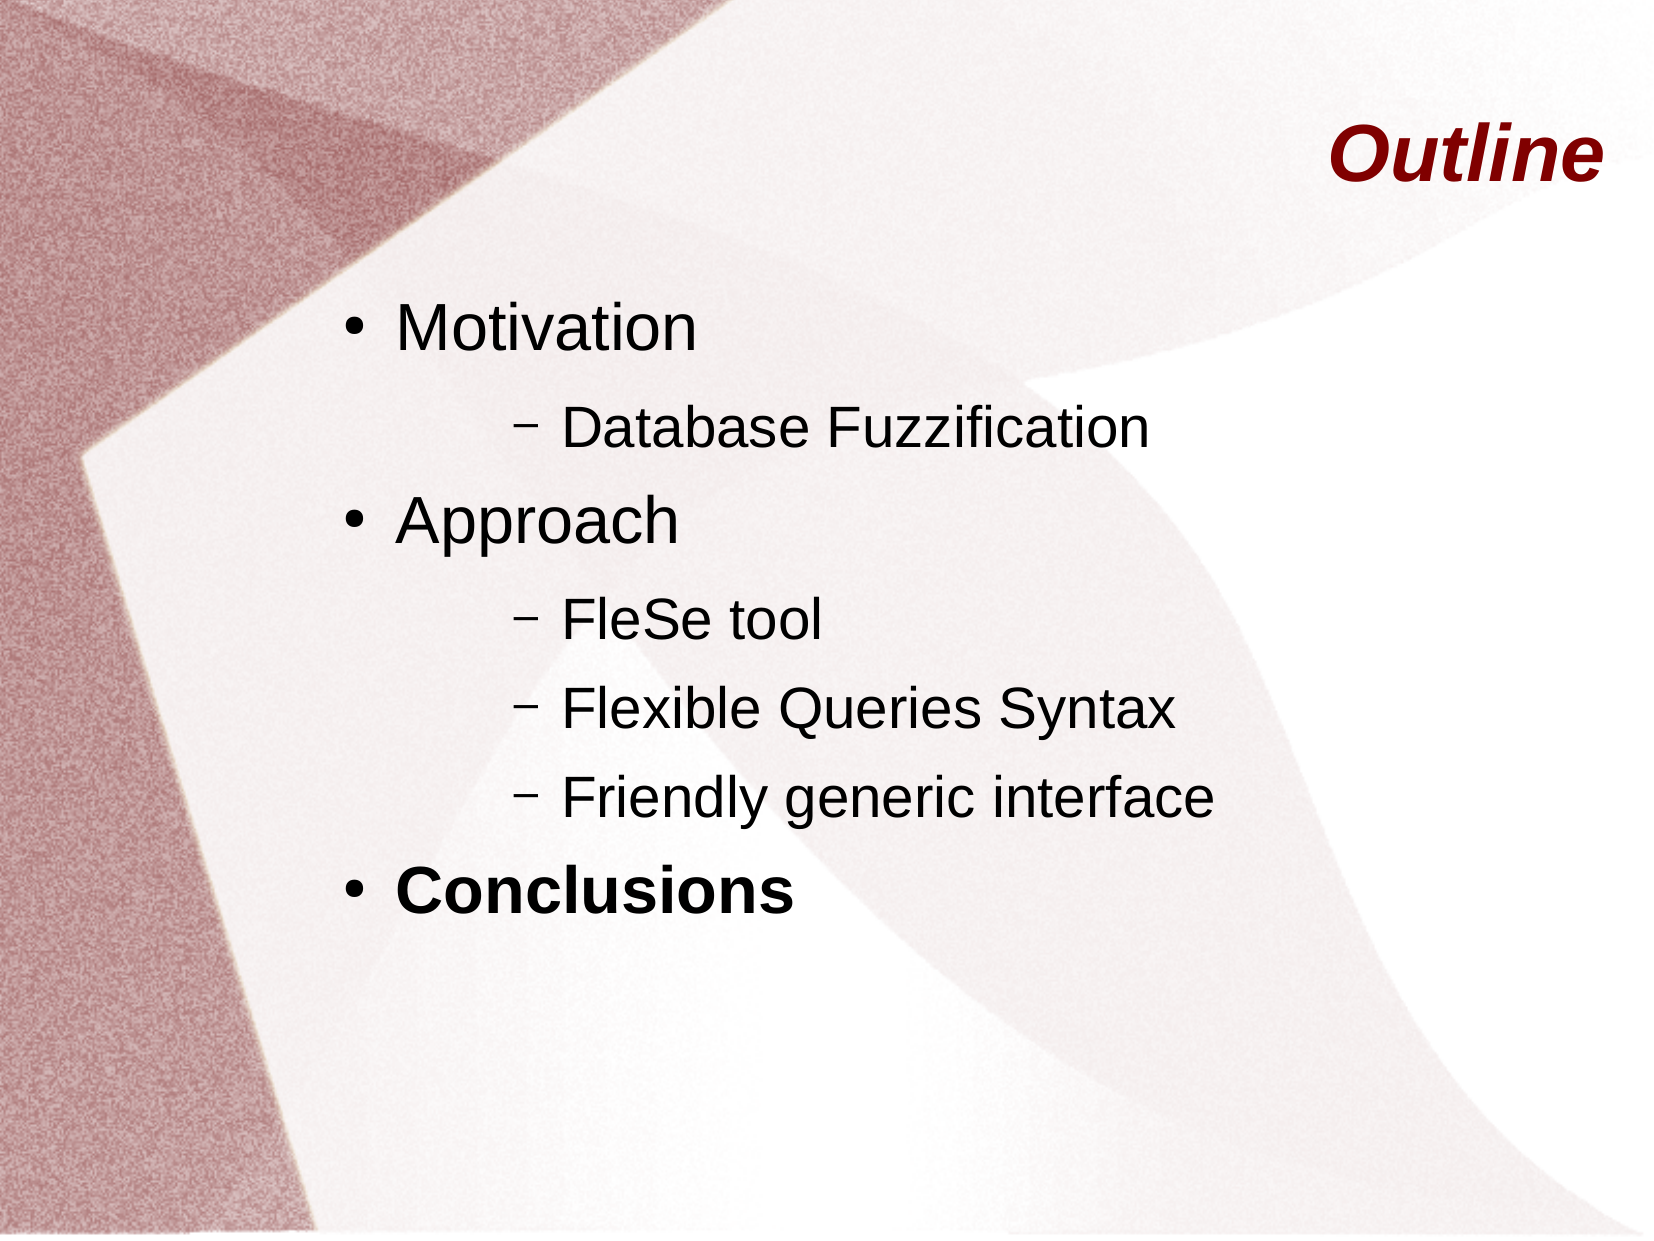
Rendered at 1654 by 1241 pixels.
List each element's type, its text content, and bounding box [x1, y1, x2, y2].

list Motivation Database Fuzzification Approach FleSe tool Flexible Queries Syntax Friendly generic interface Conclusions [324, 290, 1601, 1010]
title Outline [596, 49, 1607, 257]
picture [0, 0, 1654, 1241]
